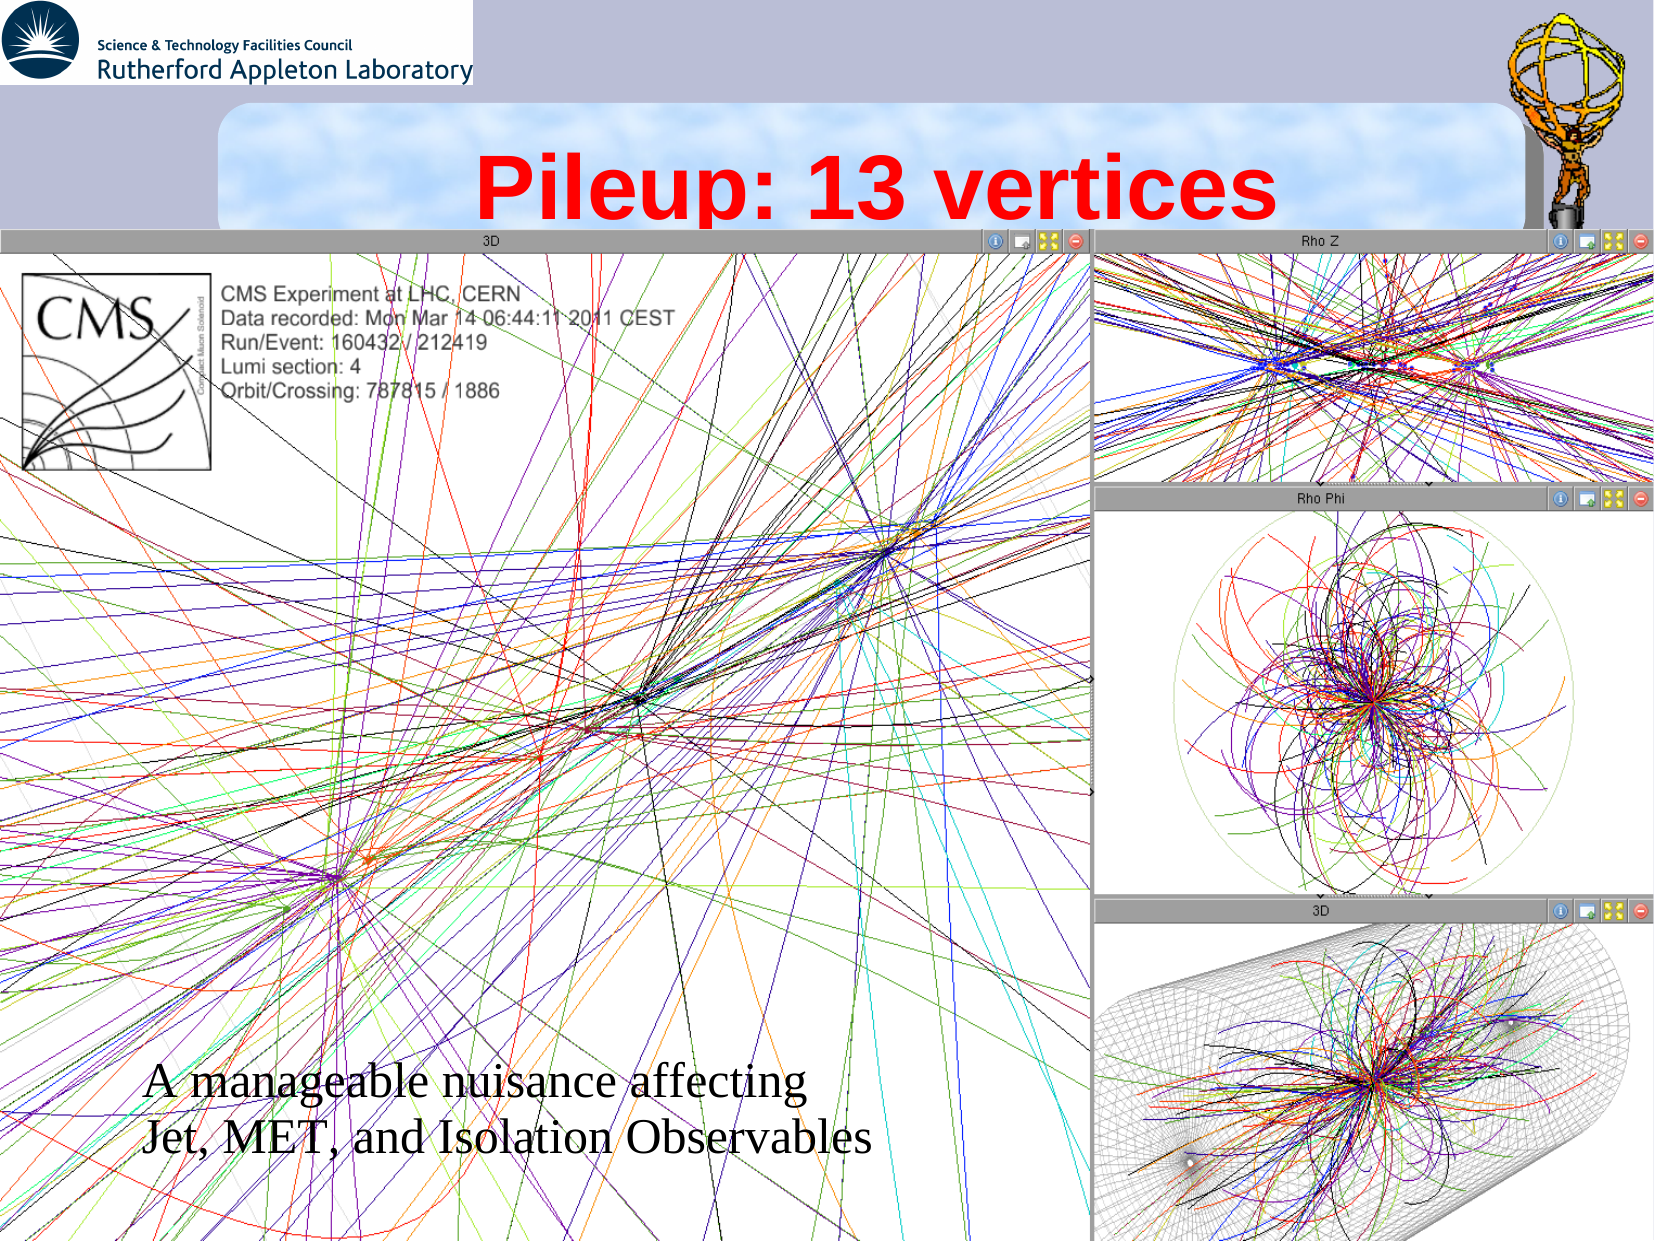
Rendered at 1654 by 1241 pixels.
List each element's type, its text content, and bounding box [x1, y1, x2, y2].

title Pileup: 13 vertices [90, 112, 1512, 229]
picture [0, 0, 1654, 1241]
text_box A manageable nuisance affecting Jet, MET, and Isolation Observables [127, 1045, 901, 1173]
picture [0, 0, 473, 85]
